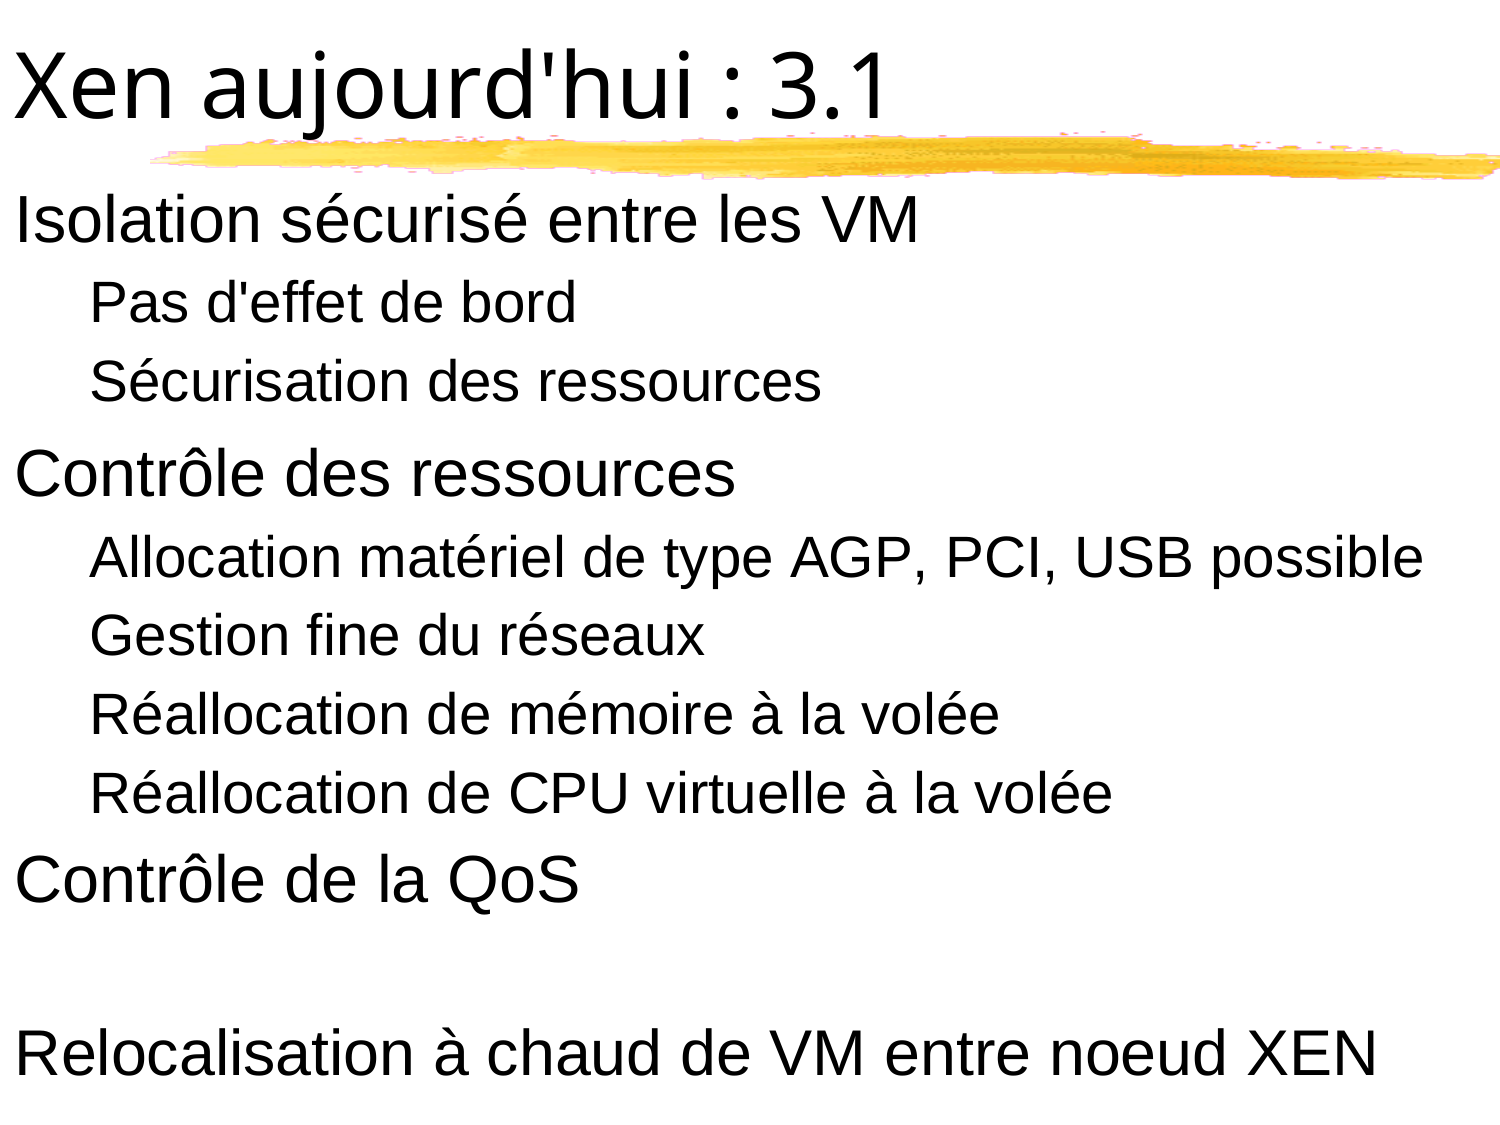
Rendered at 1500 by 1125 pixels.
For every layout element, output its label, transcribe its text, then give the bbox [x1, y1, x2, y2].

list Isolation sécurisé entre les VM Pas d'effet de bord Sécurisation des ressources Contrôle des ressources Allocation matériel de type AGP, PCI, USB possible Gestion fine du réseaux Réallocation de mémoire à la volée Réallocation de CPU virtuelle à la volée Contrôle de la QoS Relocalisation à chaud de VM entre noeud XEN [0, 175, 1500, 1098]
title Xen aujourd'hui : 3.1 [0, 2, 1500, 148]
picture [150, 148, 1500, 175]
